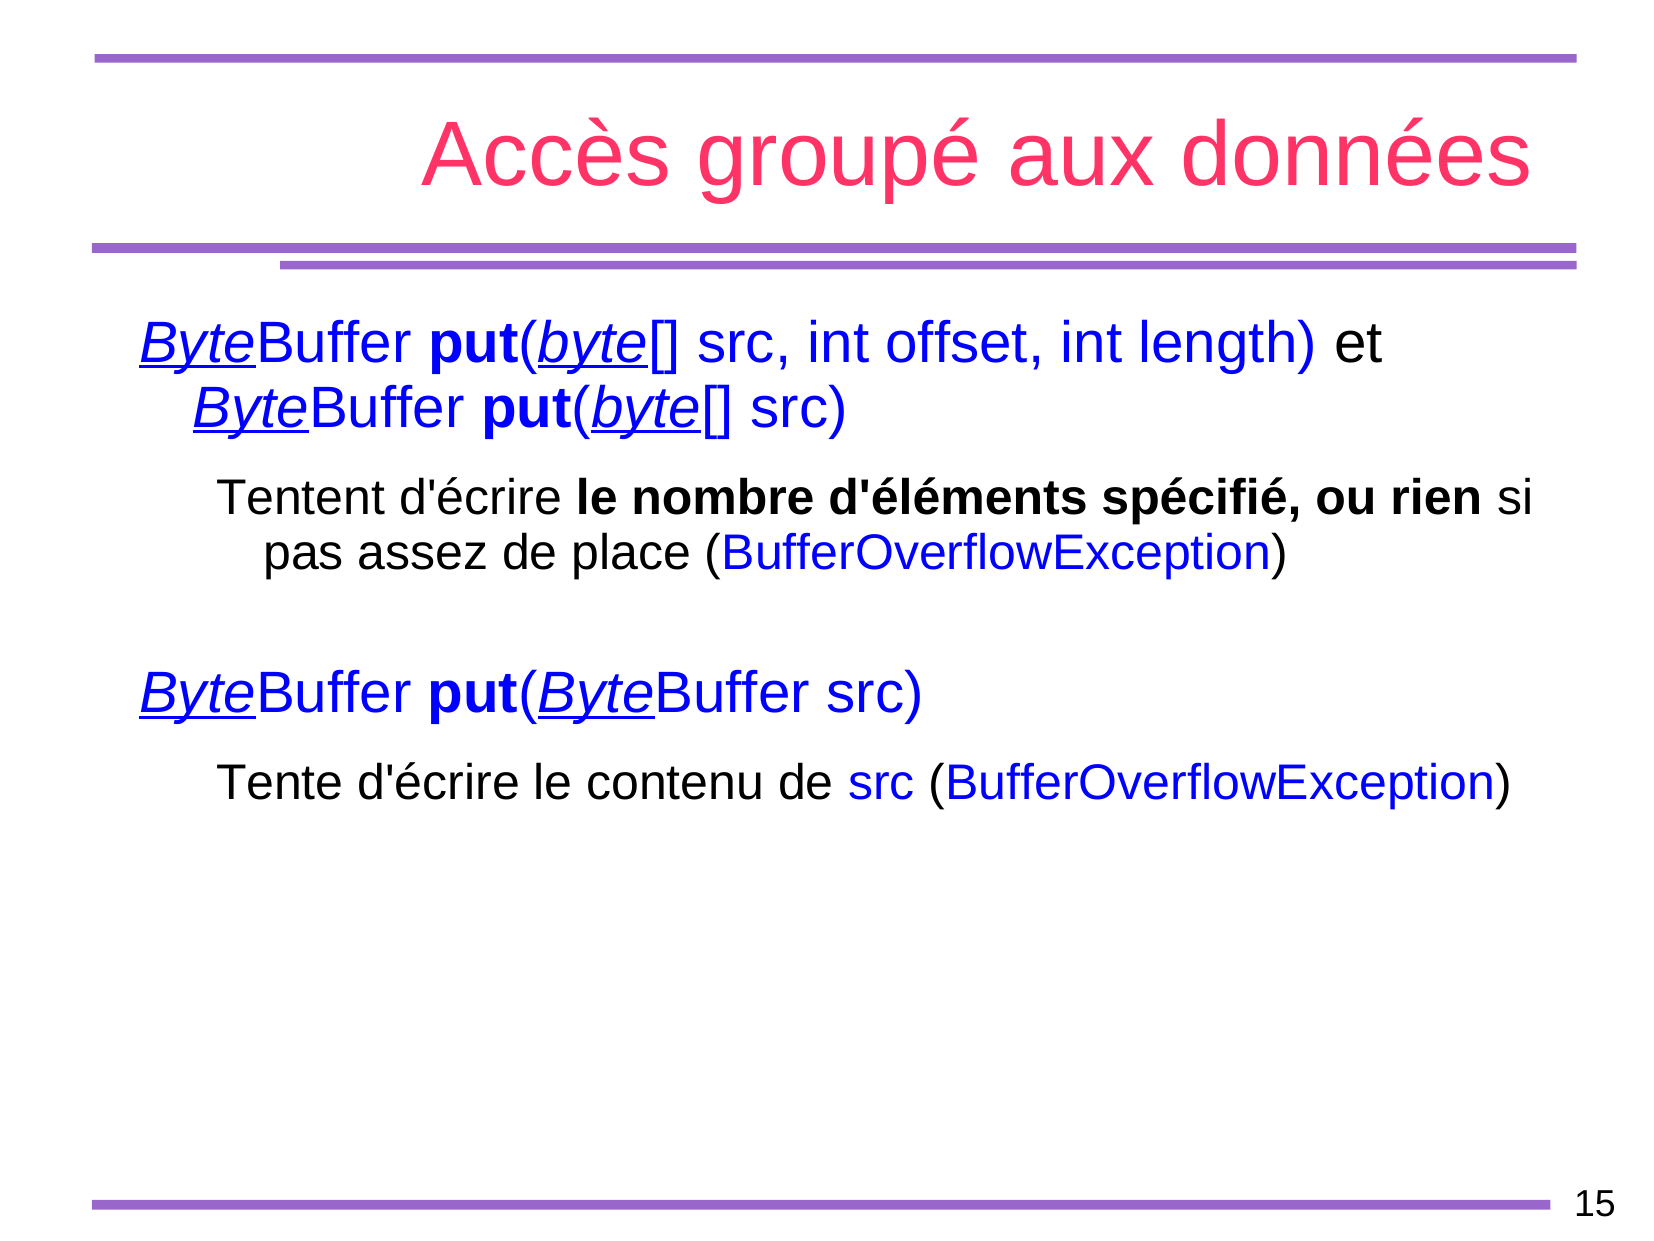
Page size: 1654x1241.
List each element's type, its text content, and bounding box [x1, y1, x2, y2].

title Accès groupé aux données [121, 49, 1534, 257]
list ByteBuffer put(byte[] src, int offset, int length) et ByteBuffer put(byte[] src) Tentent d'écrire le nombre d'éléments spécifié, ou rien si pas assez de place (BufferOverflowException) ByteBuffer put(ByteBuffer src) Tente d'écrire le contenu de src (BufferOverflowException) [121, 309, 1534, 1162]
